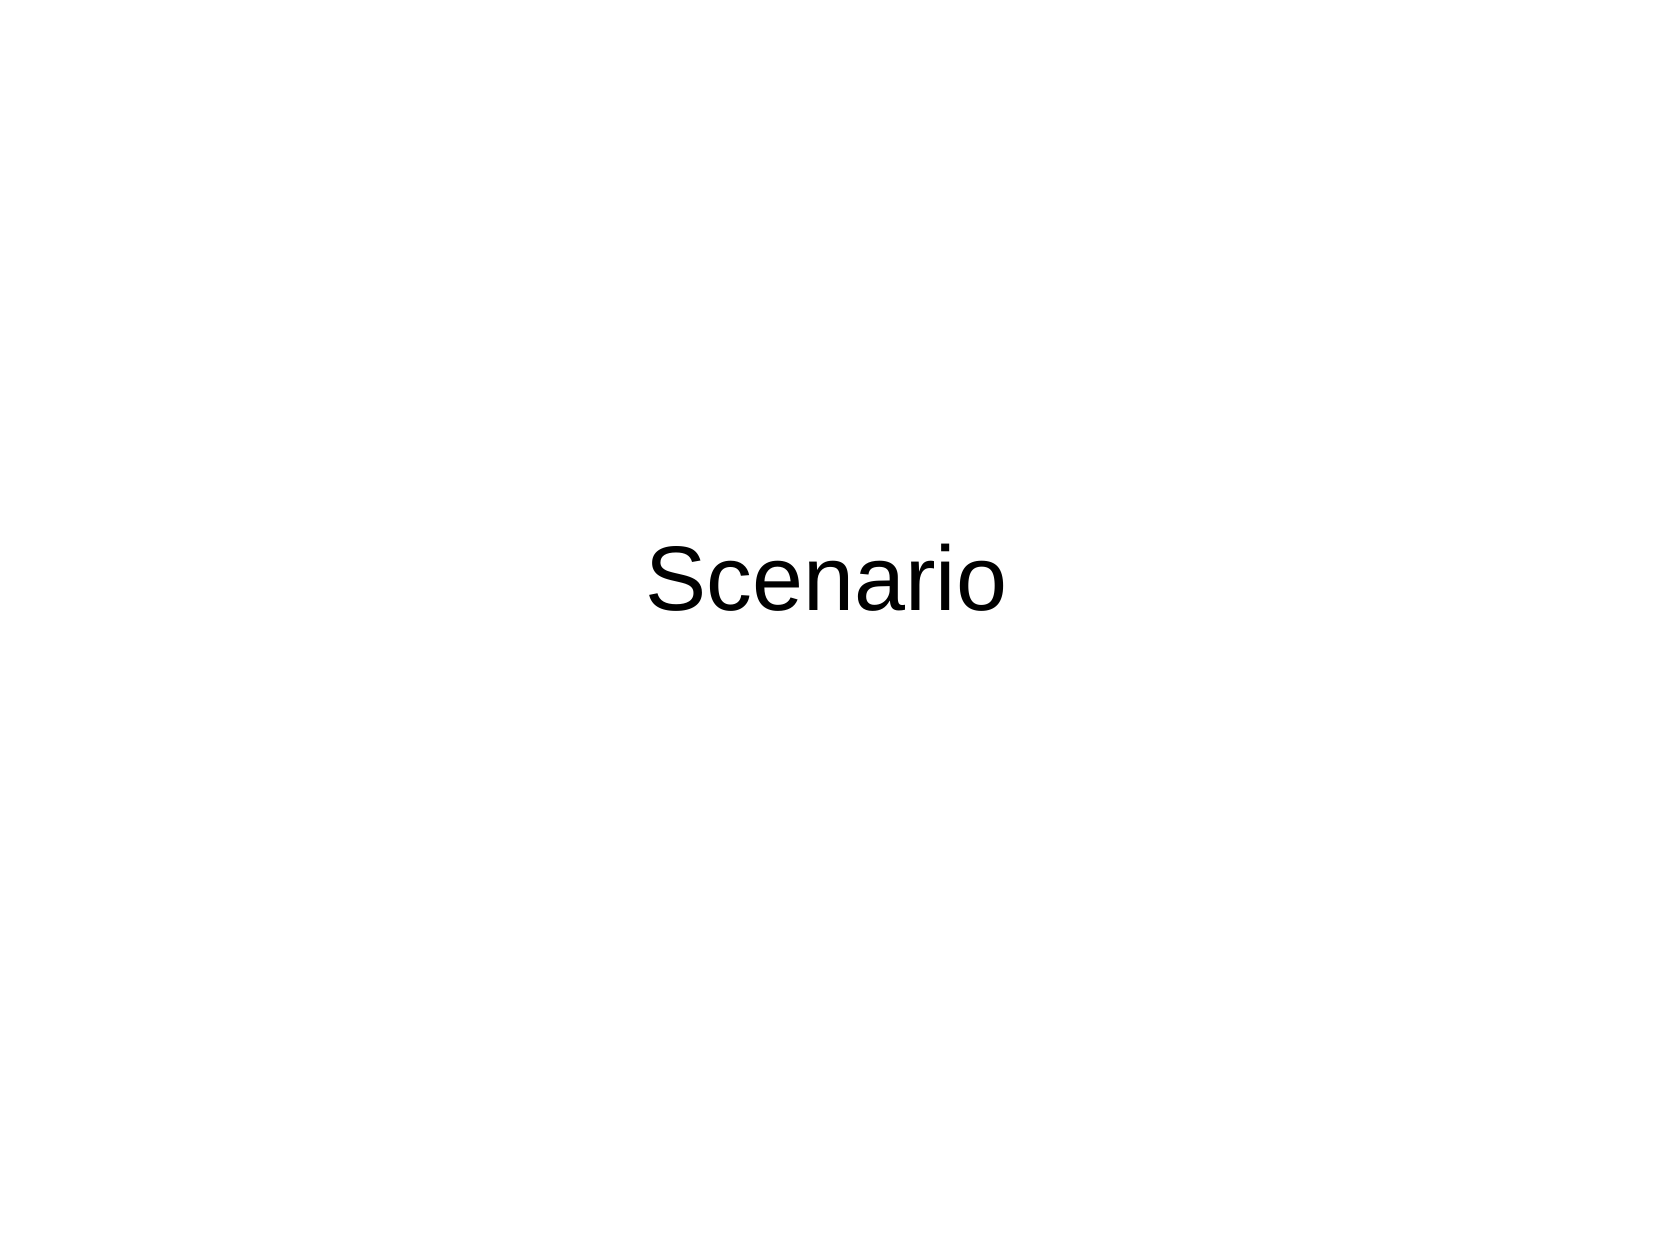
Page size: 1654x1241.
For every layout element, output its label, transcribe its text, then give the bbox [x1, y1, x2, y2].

subtitle Scenario [82, 49, 1571, 1109]
